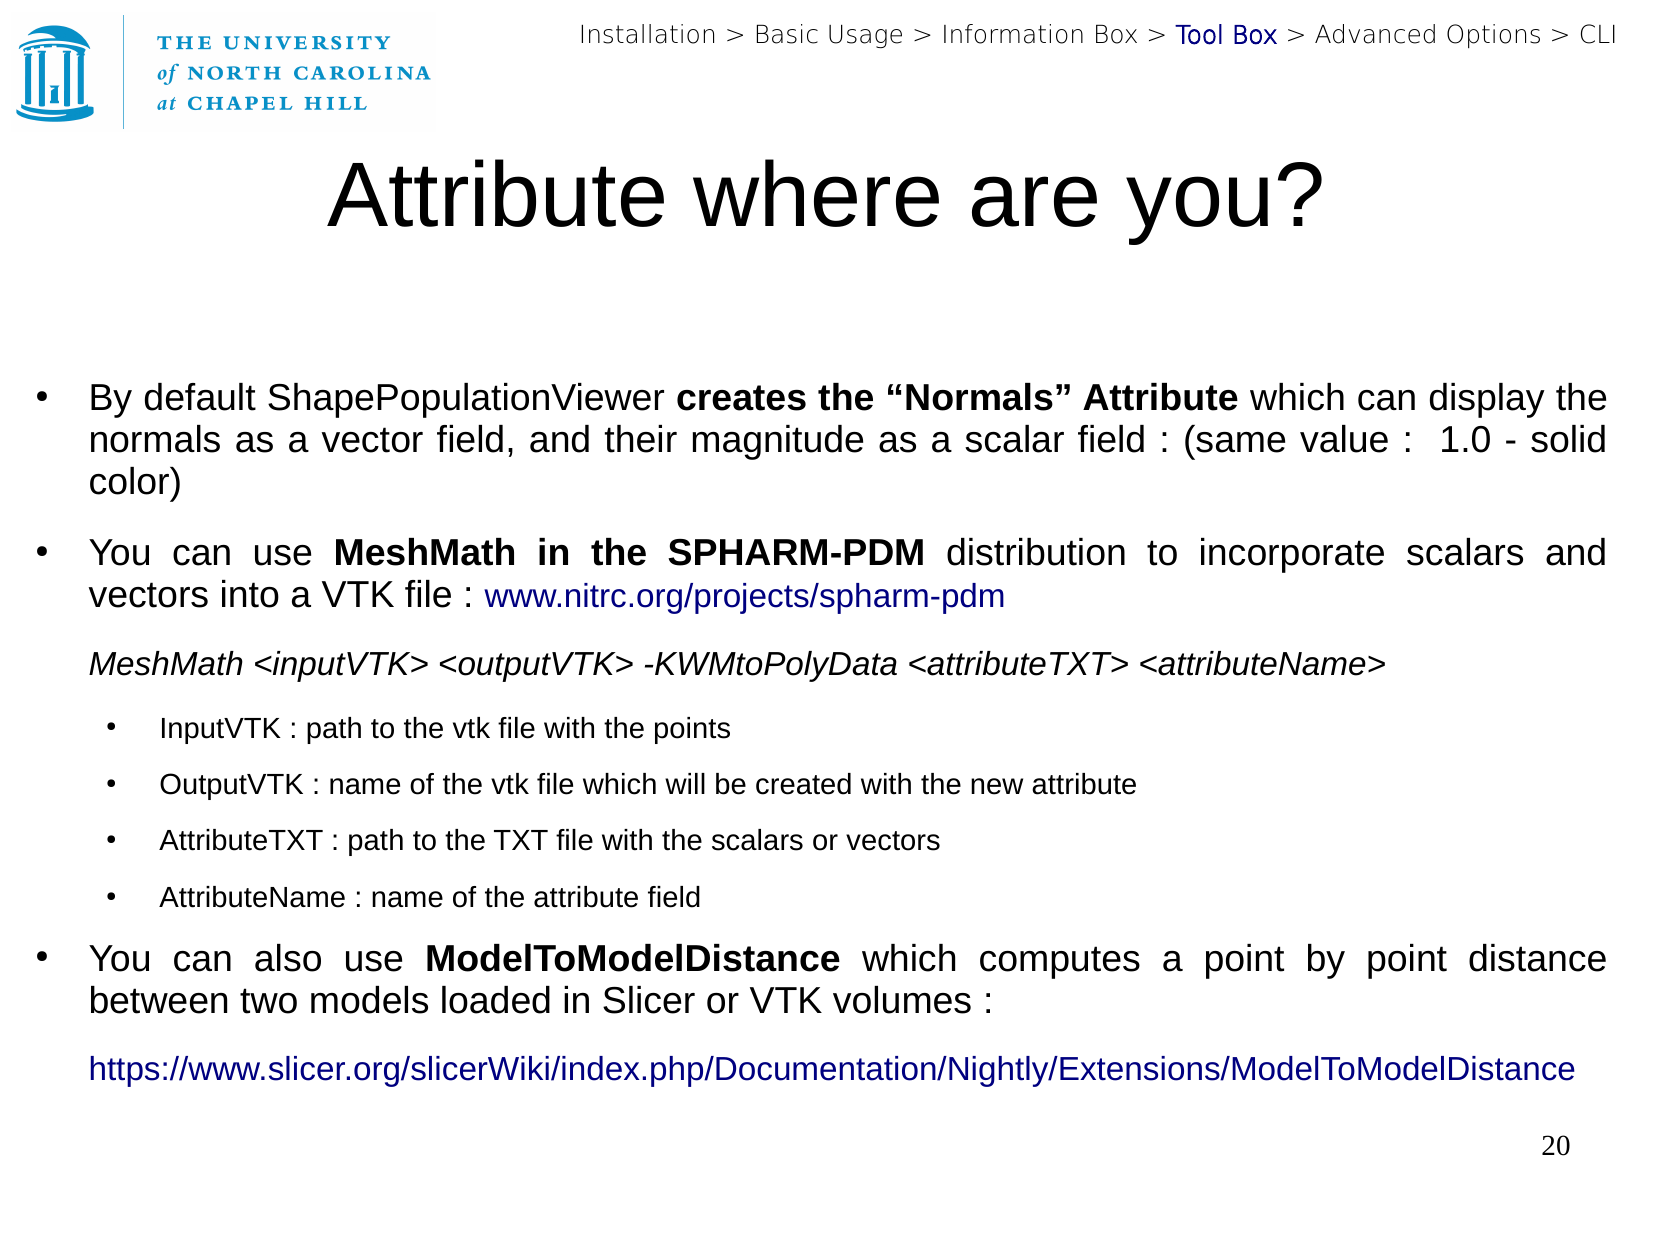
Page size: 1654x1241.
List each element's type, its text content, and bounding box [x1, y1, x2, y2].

list By default ShapePopulationViewer creates the “Normals” Attribute which can display the normals as a vector field, and their magnitude as a scalar field : (same value : 1.0 - solid color) You can use MeshMath in the SPHARM-PDM distribution to incorporate scalars and vectors into a VTK file : www.nitrc.org/projects/spharm-pdm MeshMath <inputVTK> <outputVTK> -KWMtoPolyData <attributeTXT> <attributeName> InputVTK : path to the vtk file with the points OutputVTK : name of the vtk file which will be created with the new attribute AttributeTXT : path to the TXT file with the scalars or vectors AttributeName : name of the attribute field You can also use ModelToModelDistance which computes a point by point distance between two models loaded in Slicer or VTK volumes : https://www.slicer.org/slicerWiki/index.php/Documentation/Nightly/Extensions/ModelToModelDistance [17, 304, 1608, 1163]
picture [11, 12, 436, 132]
title Attribute where are you? [82, 90, 1571, 298]
text_box Installation > Basic Usage > Information Box > Tool Box > Advanced Options > CLI [564, 12, 1654, 58]
